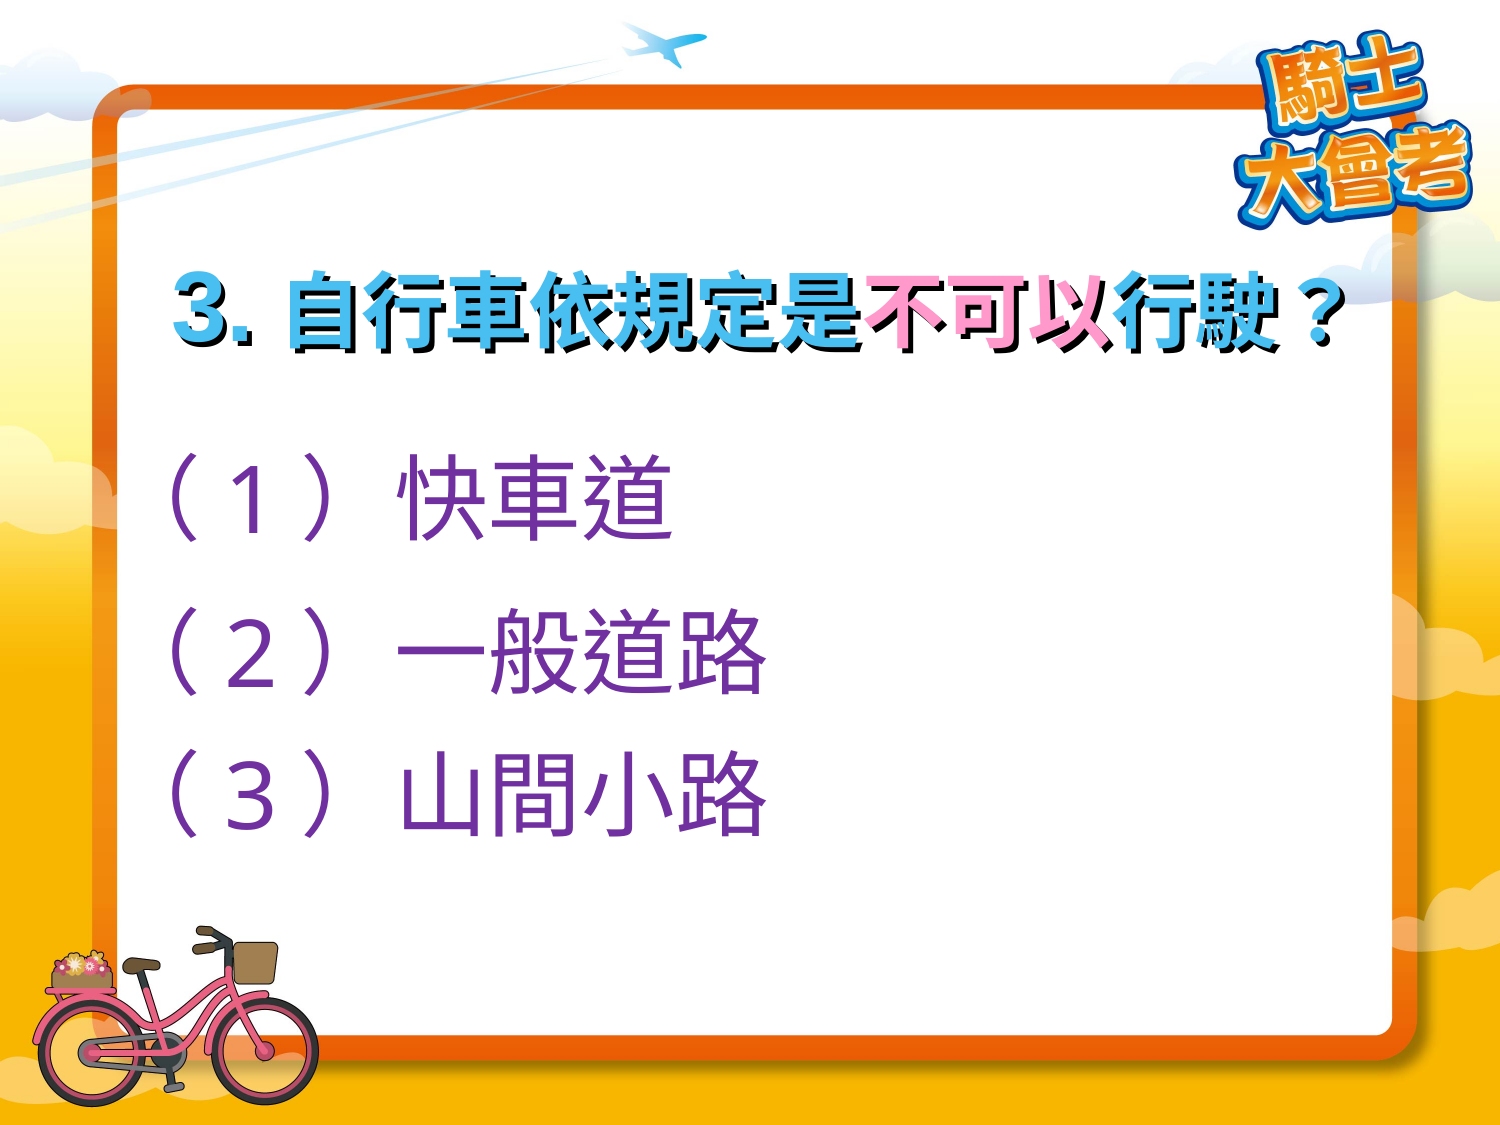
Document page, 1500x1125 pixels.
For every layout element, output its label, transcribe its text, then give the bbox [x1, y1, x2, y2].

text_box （2）一般道路 [100, 586, 1376, 727]
text_box 3.自行車依規定是不可以行駛？ [171, 149, 1447, 362]
text_box （3）山間小路 [100, 727, 1376, 846]
text_box （1）快車道 [100, 432, 1376, 551]
